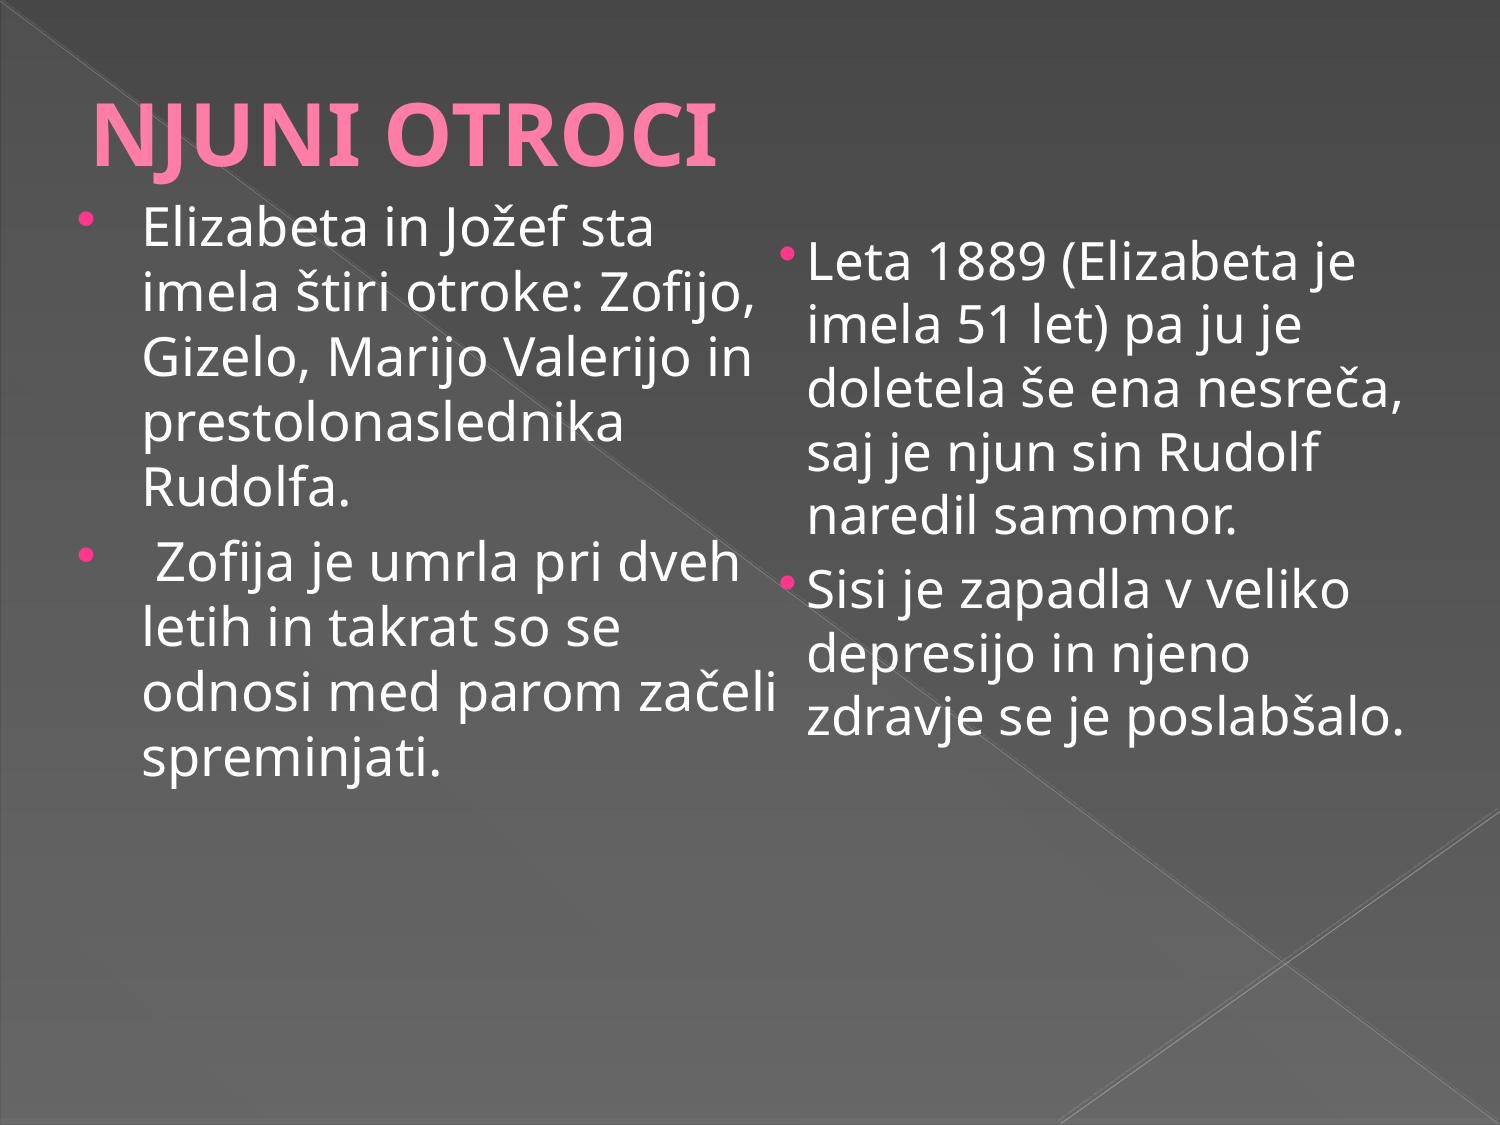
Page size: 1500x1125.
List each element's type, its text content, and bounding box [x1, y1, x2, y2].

text_box Leta 1889 (Elizabeta je imela 51 let) pa ju je doletela še ena nesreča, saj je njun sin Rudolf naredil samomor. Sisi je zapadla v veliko depresijo in njeno zdravje se je poslabšalo. [761, 219, 1425, 1035]
list Elizabeta in Jožef sta imela štiri otroke: Zofijo, Gizelo, Marijo Valerijo in prestolonaslednika Rudolfa. Zofija je umrla pri dveh letih in takrat so se odnosi med parom začeli spreminjati. [53, 184, 821, 1125]
title NJUNI OTROCI [75, 43, 1425, 219]
